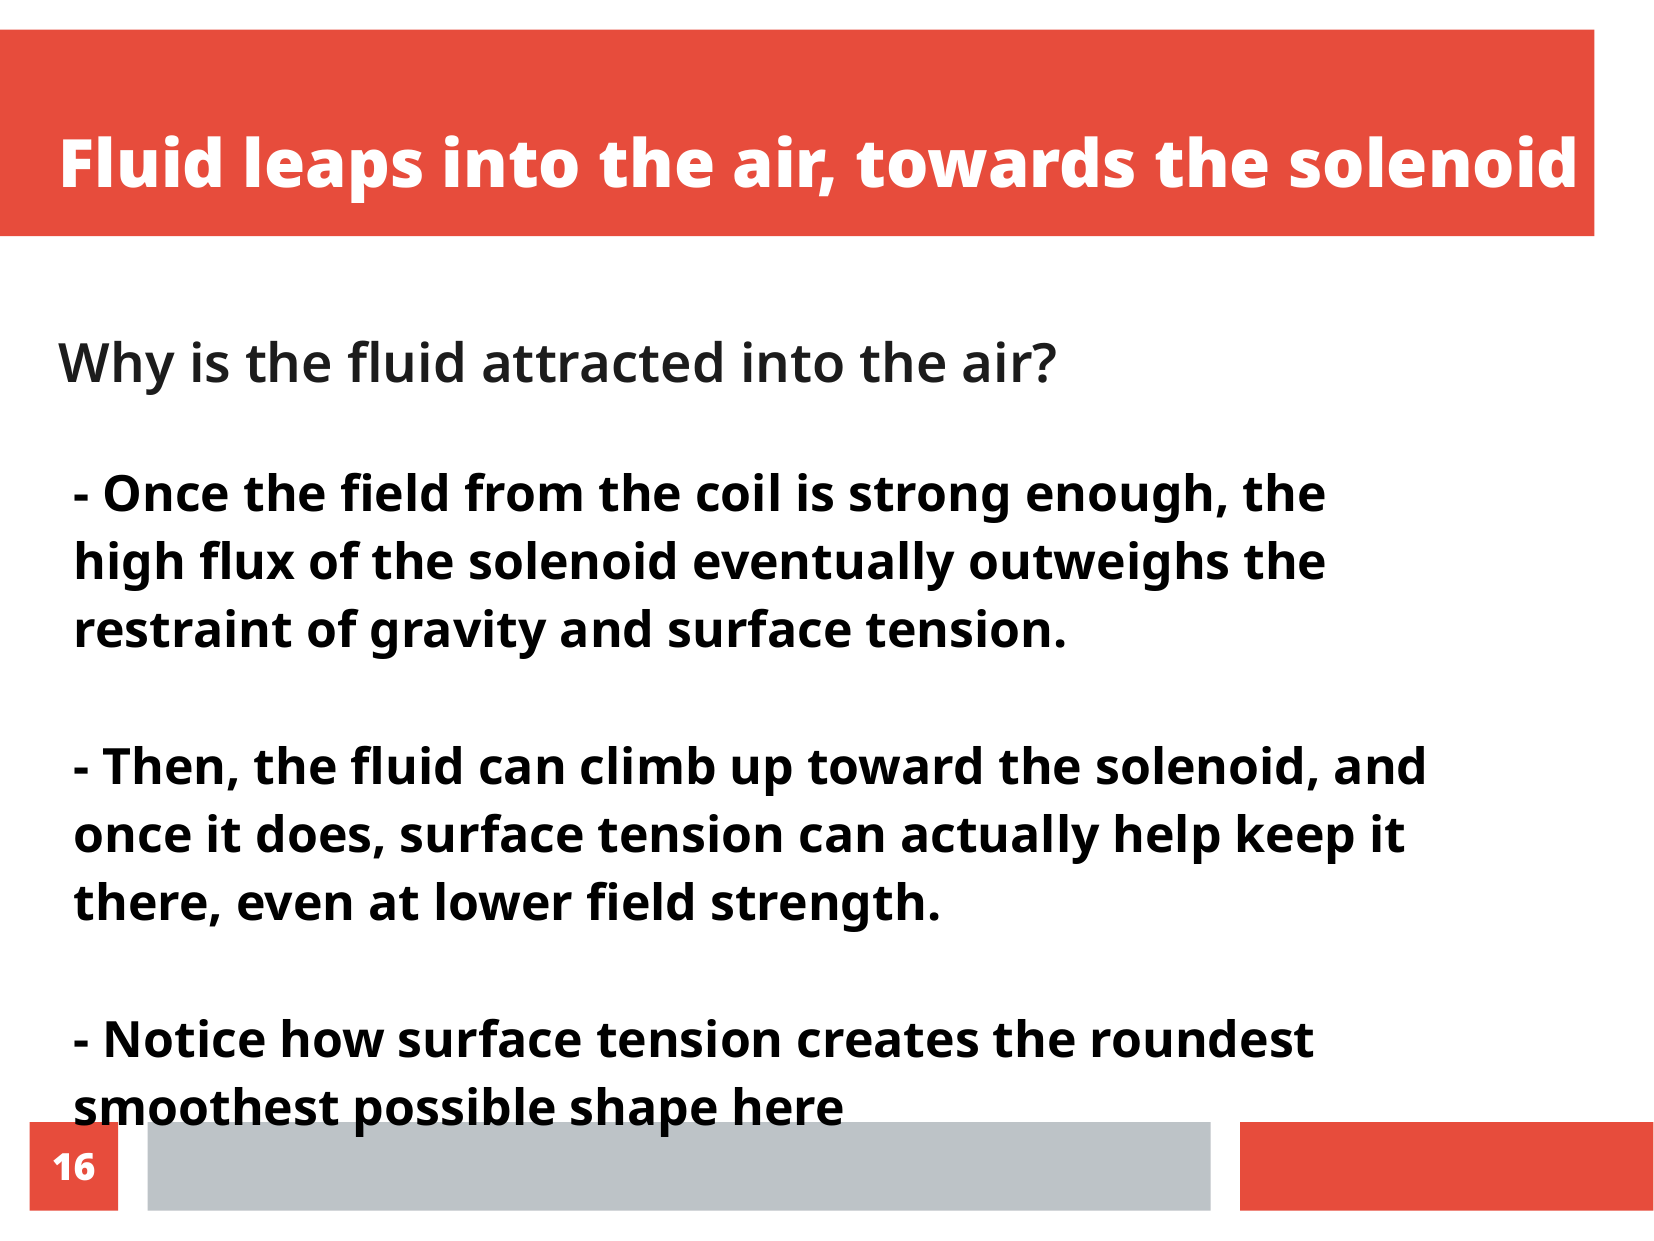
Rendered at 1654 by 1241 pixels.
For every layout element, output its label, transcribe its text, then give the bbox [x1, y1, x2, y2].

text_box - Once the field from the coil is strong enough, the high flux of the solenoid eventually outweighs the restraint of gravity and surface tension. - Then, the fluid can climb up toward the solenoid, and once it does, surface tension can actually help keep it there, even at lower field strength. - Notice how surface tension creates the roundest smoothest possible shape here [59, 450, 1464, 1091]
list Why is the fluid attracted into the air? [59, 324, 1565, 524]
title Fluid leaps into the air, towards the solenoid [59, 59, 1595, 207]
